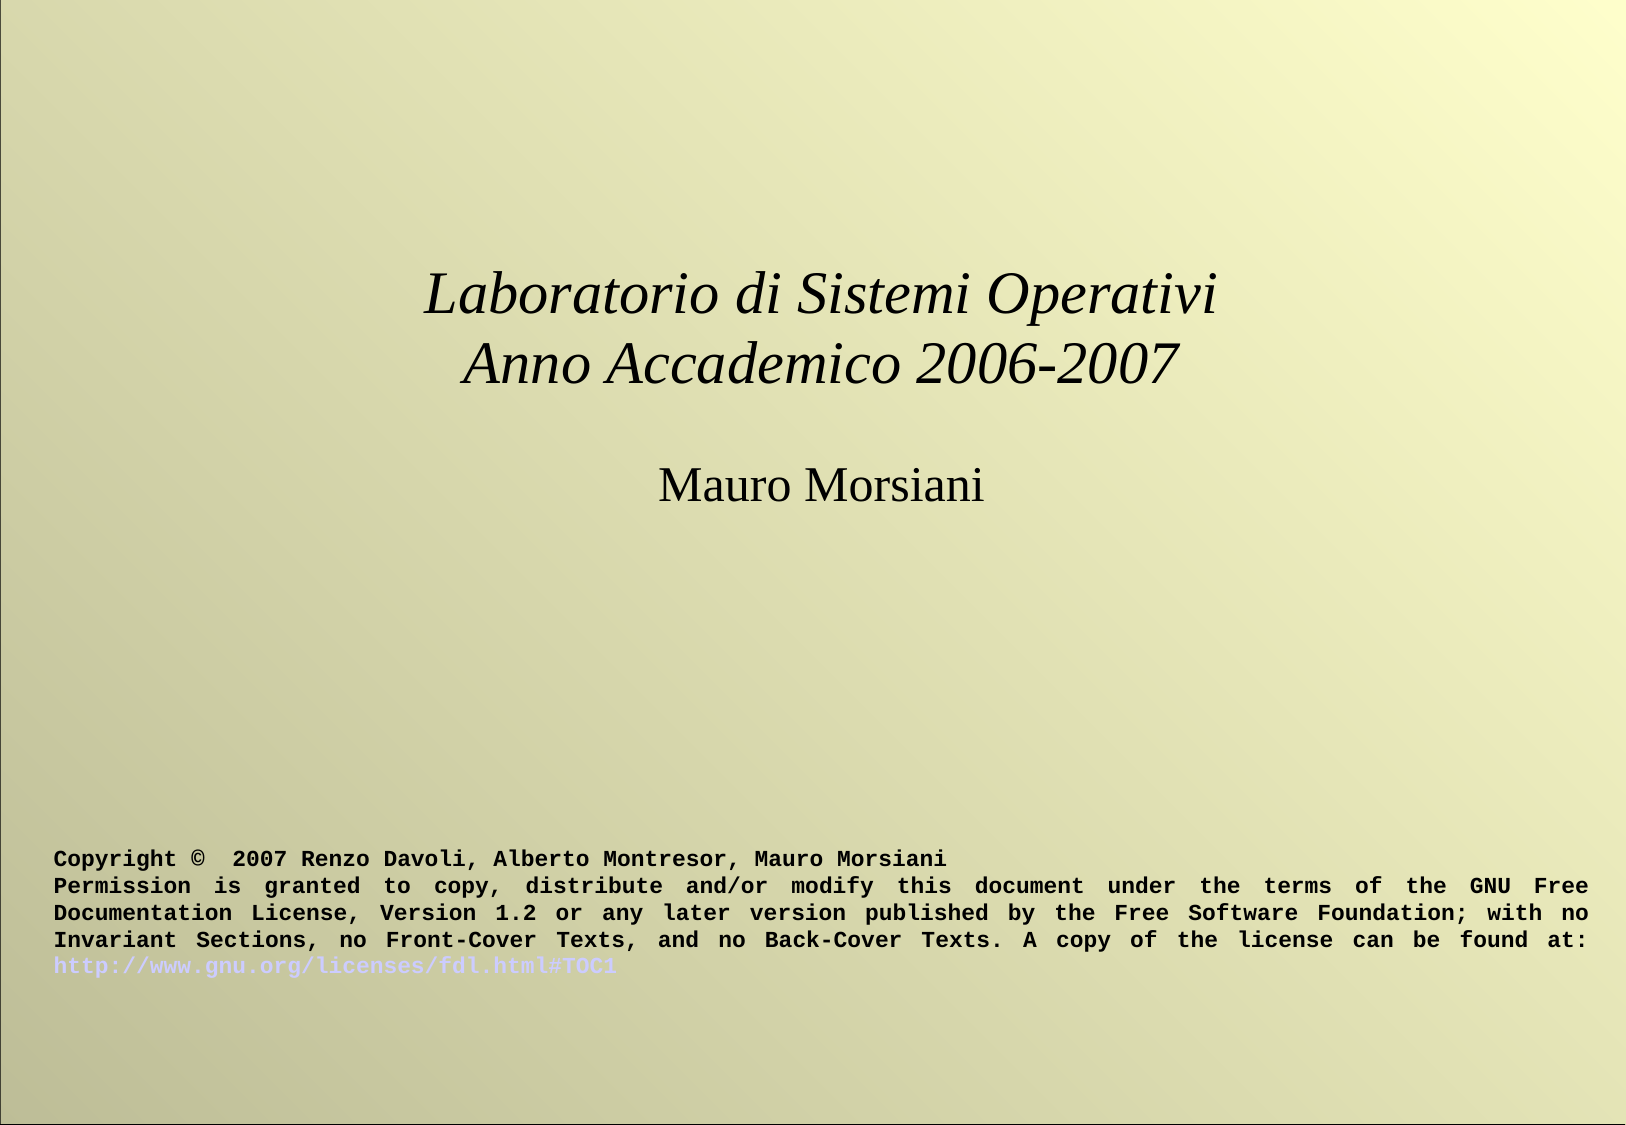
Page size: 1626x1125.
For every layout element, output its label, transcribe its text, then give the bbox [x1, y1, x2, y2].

text_box [0, 0, 1626, 1125]
text_box Laboratorio di Sistemi Operativi Anno Accademico 2006-2007 Mauro Morsiani Copyright © 2007 Renzo Davoli, Alberto Montresor, Mauro Morsiani Permission is granted to copy, distribute and/or modify this document under the terms of the GNU Free Documentation License, Version 1.2 or any later version published by the Free Software Foundation; with no Invariant Sections, no Front-Cover Texts, and no Back-Cover Texts. A copy of the license can be found at: http://www.gnu.org/licenses/fdl.html#TOC1 [53, 48, 1590, 1009]
